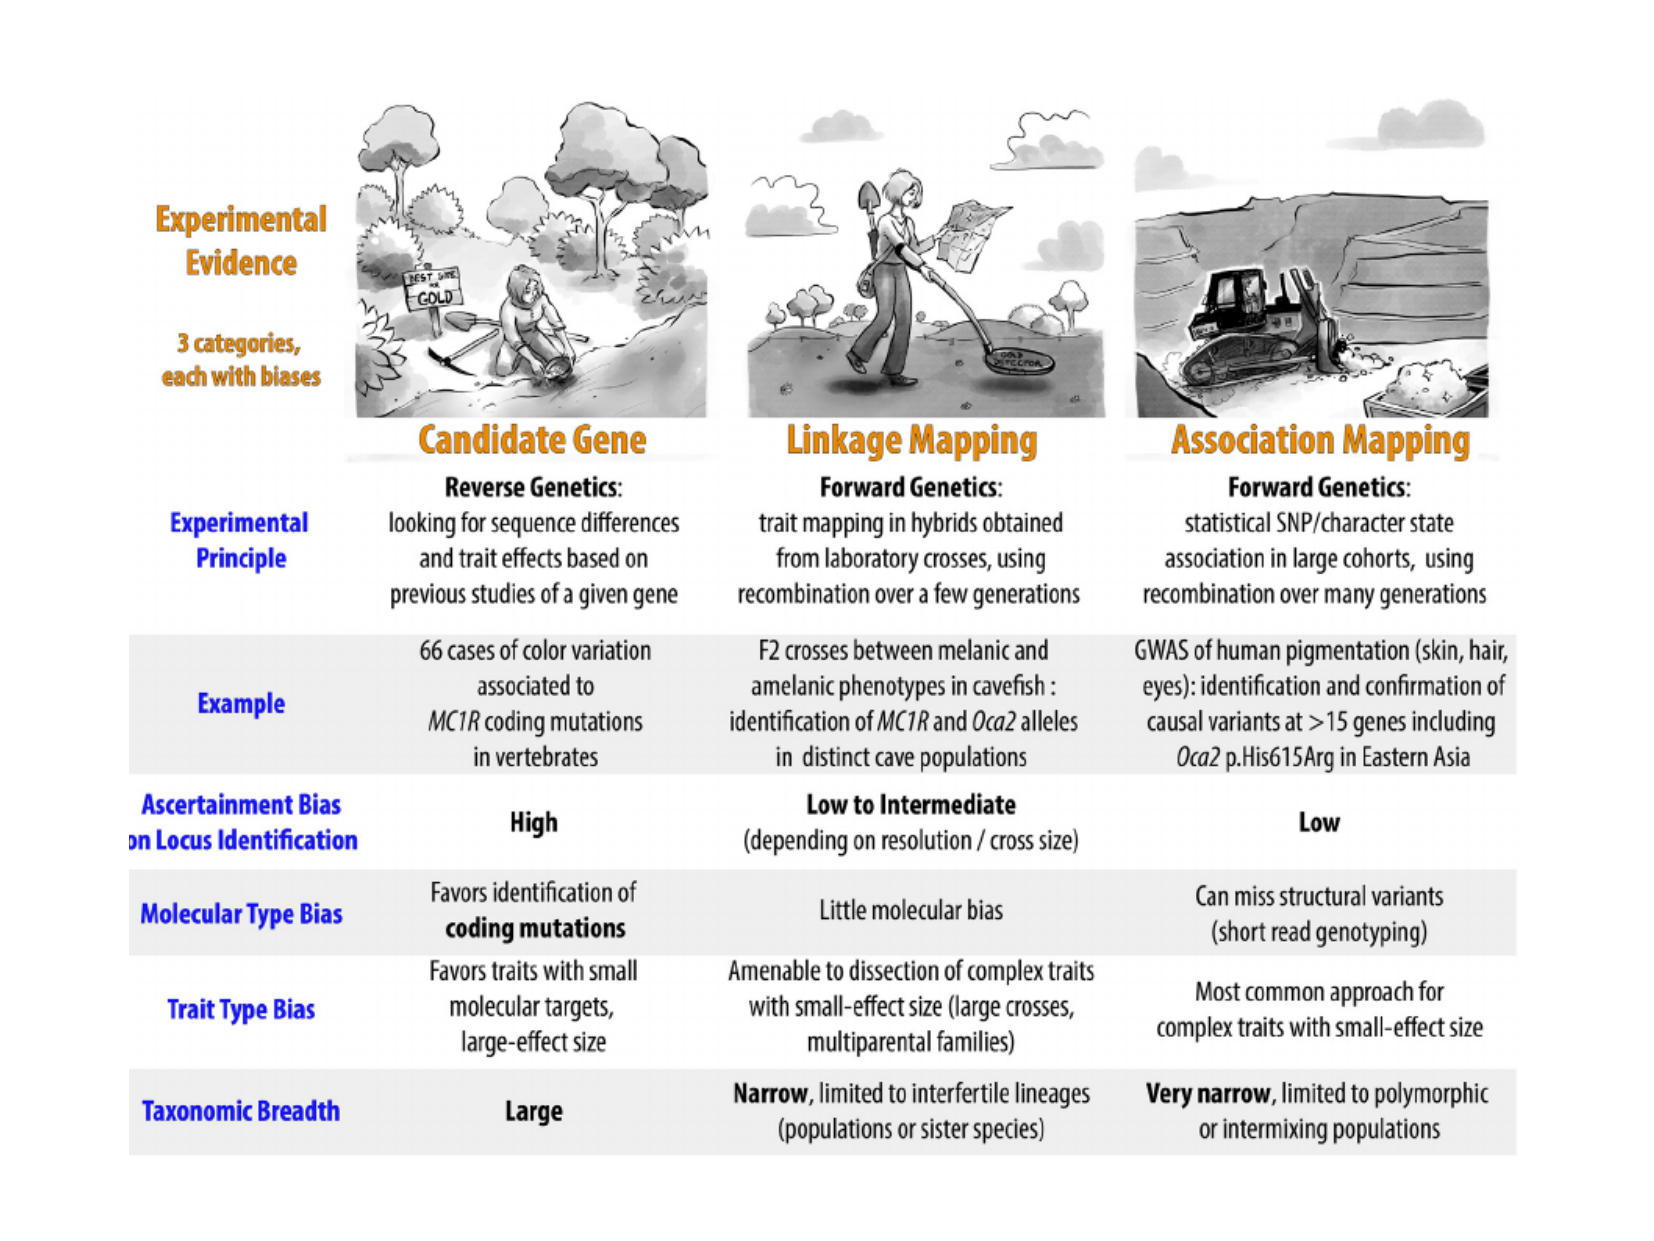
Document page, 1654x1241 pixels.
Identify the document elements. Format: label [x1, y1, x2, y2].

picture [129, 74, 1528, 1165]
